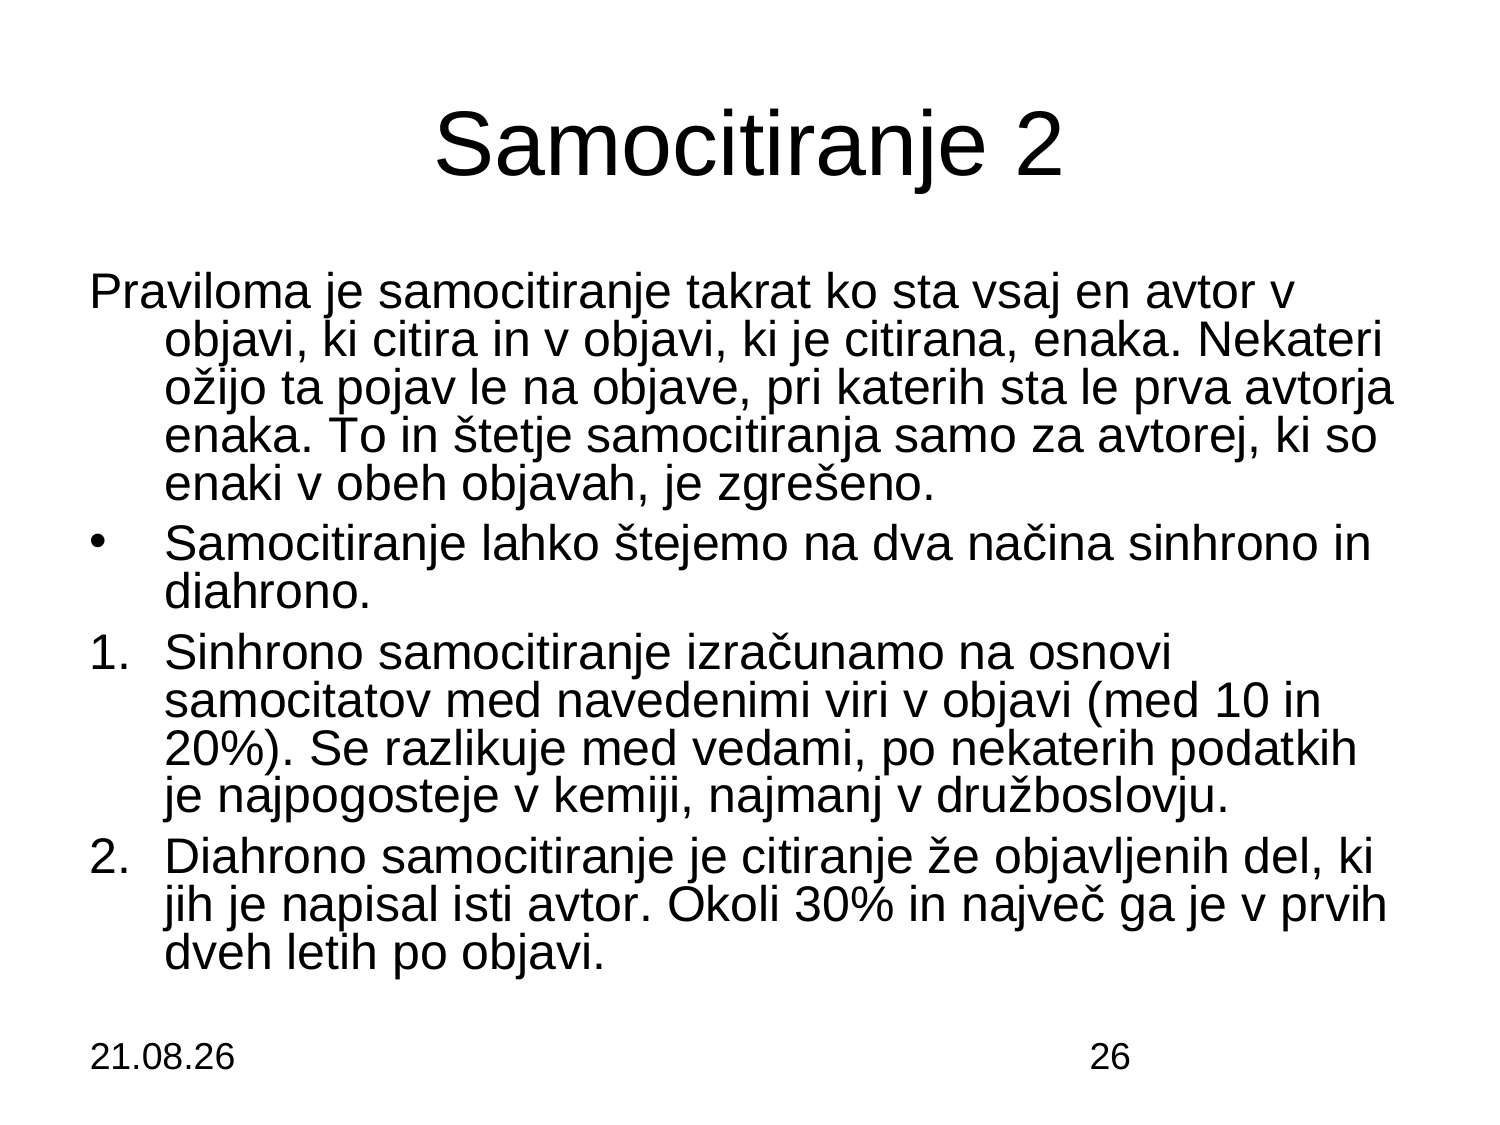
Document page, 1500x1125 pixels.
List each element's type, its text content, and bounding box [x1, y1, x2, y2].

title Samocitiranje 2 [75, 45, 1426, 233]
list Praviloma je samocitiranje takrat ko sta vsaj en avtor v objavi, ki citira in v objavi, ki je citirana, enaka. Nekateri ožijo ta pojav le na objave, pri katerih sta le prva avtorja enaka. To in štetje samocitiranja samo za avtorej, ki so enaki v obeh objavah, je zgrešeno. Samocitiranje lahko štejemo na dva načina sinhrono in diahrono. Sinhrono samocitiranje izračunamo na osnovi samocitatov med navedenimi viri v objavi (med 10 in 20%). Se razlikuje med vedami, po nekaterih podatkih je najpogosteje v kemiji, najmanj v družboslovju. Diahrono samocitiranje je citiranje že objavljenih del, ki jih je napisal isti avtor. Okoli 30% in največ ga je v prvih dveh letih po objavi. [75, 262, 1426, 1055]
